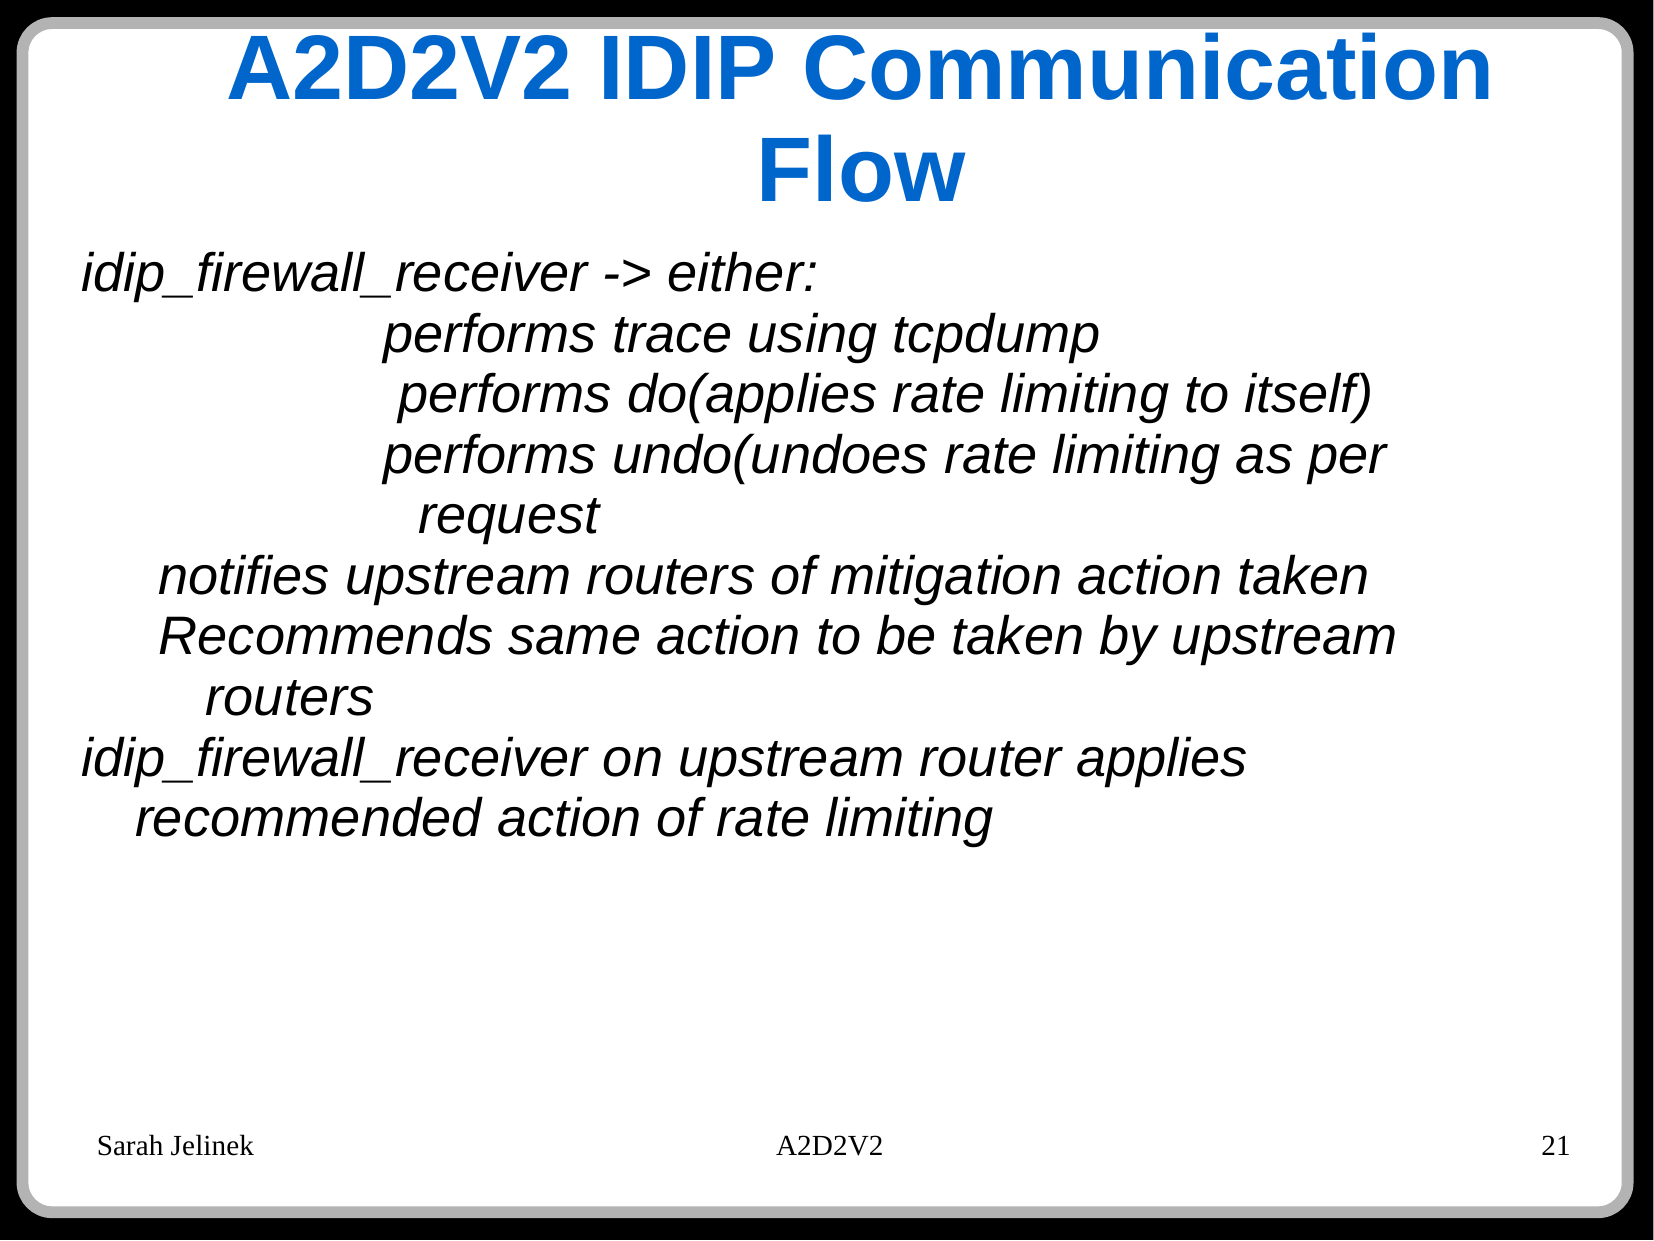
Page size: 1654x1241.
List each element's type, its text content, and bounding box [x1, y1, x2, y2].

list idip_firewall_receiver -> either: performs trace using tcpdump performs do(applies rate limiting to itself) performs undo(undoes rate limiting as per request notifies upstream routers of mitigation action taken Recommends same action to be taken by upstream routers idip_firewall_receiver on upstream router applies recommended action of rate limiting [64, 242, 1583, 1052]
title A2D2V2 IDIP Communication Flow [135, 0, 1587, 238]
